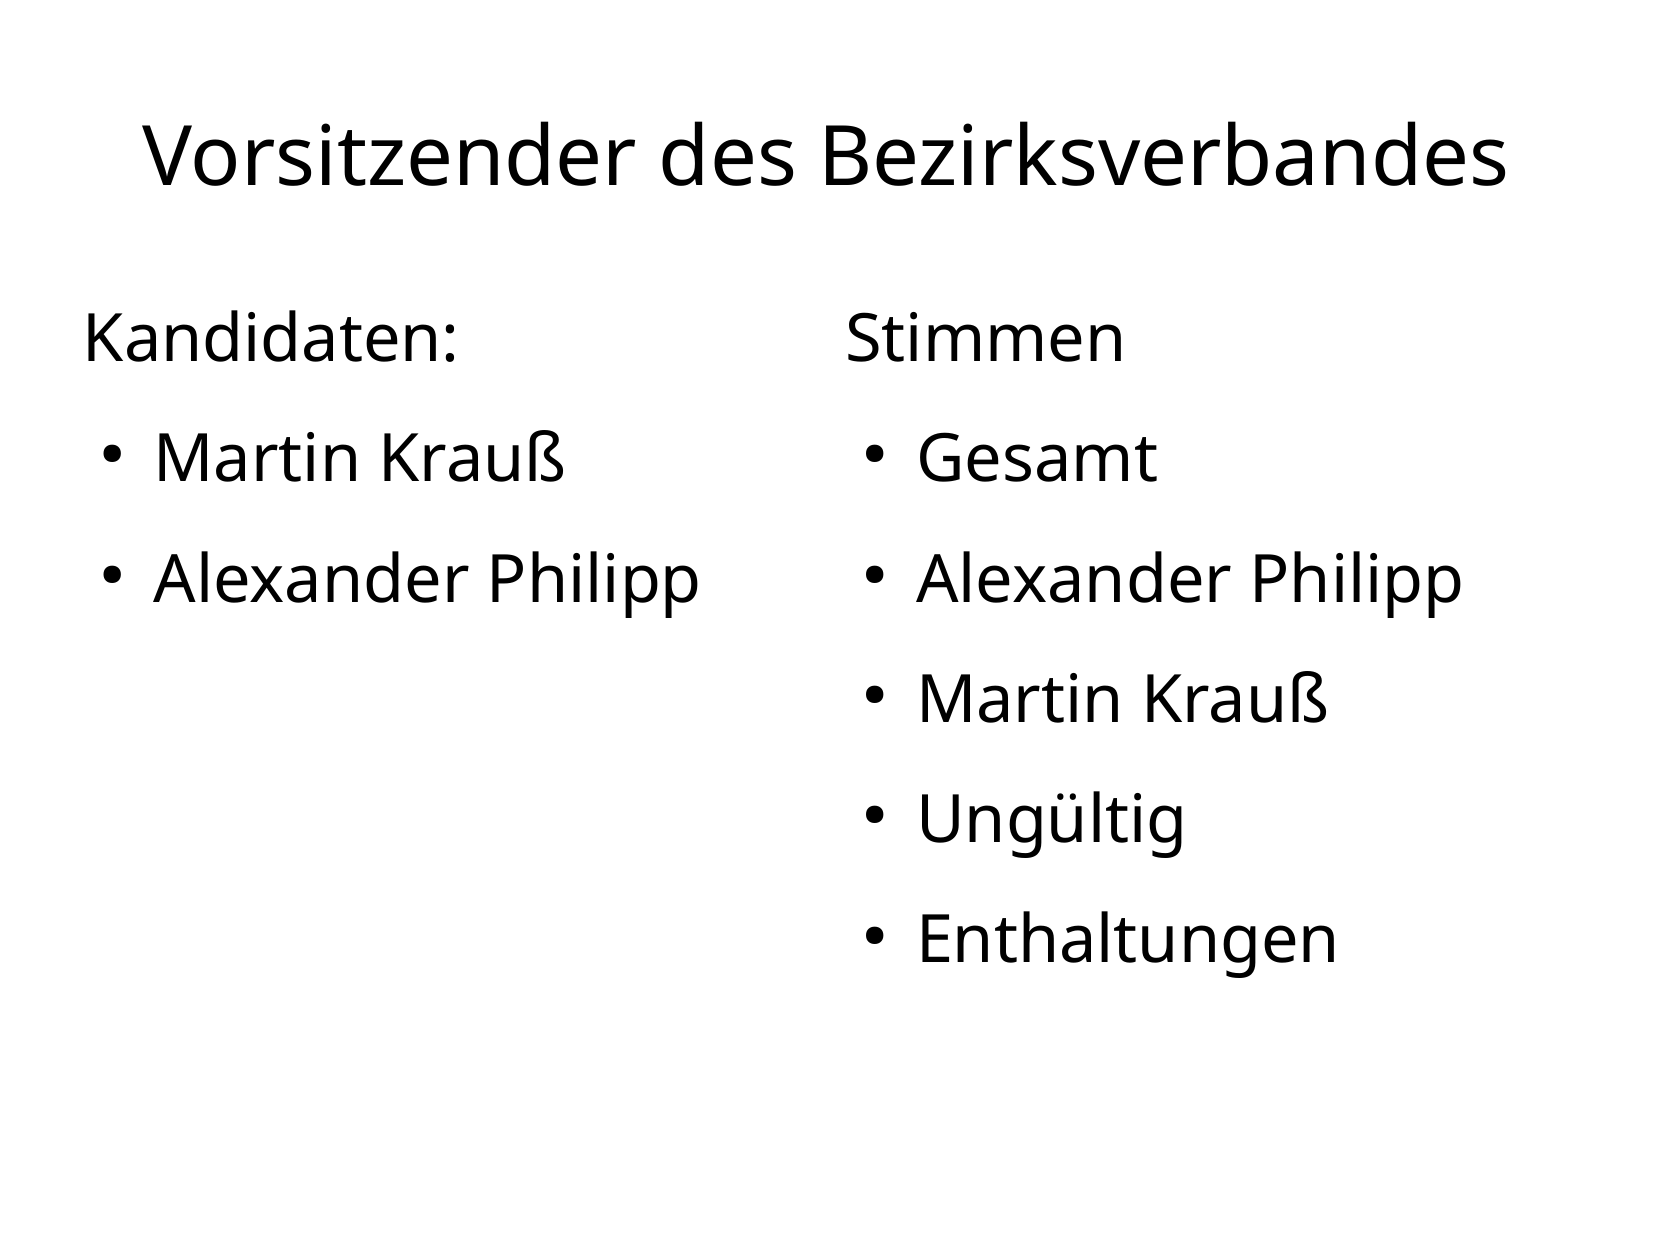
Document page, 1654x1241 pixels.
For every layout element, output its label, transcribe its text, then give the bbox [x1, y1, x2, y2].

list Stimmen Gesamt Alexander Philipp Martin Krauß Ungültig Enthaltungen [845, 290, 1572, 1094]
title Vorsitzender des Bezirksverbandes [82, 56, 1571, 250]
list Kandidaten: Martin Krauß Alexander Philipp [82, 290, 809, 1094]
